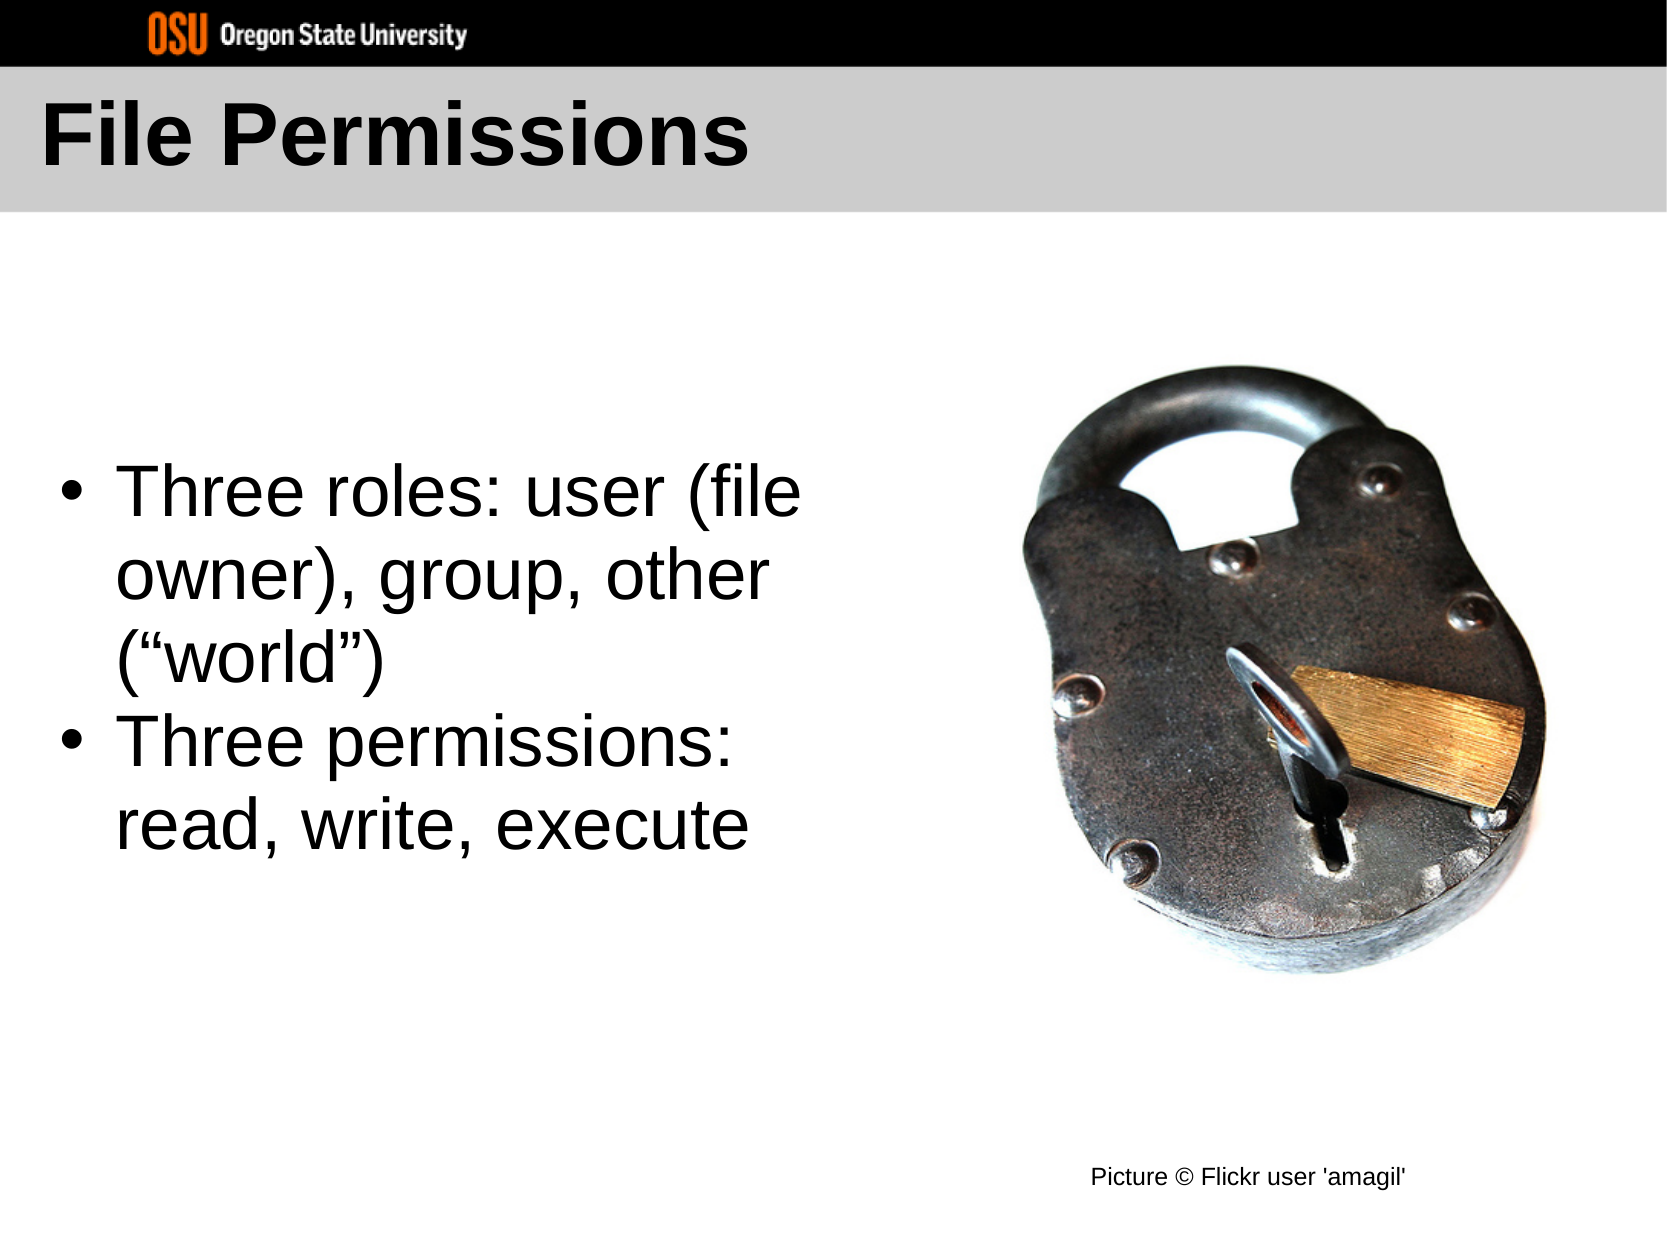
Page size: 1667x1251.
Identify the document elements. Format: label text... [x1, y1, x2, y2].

picture [0, 0, 1667, 1251]
title File Permissions [40, 83, 1625, 233]
list Three roles: user (file owner), group, other (“world”) Three permissions: read, write, execute [40, 450, 805, 997]
text_box Picture © Flickr user 'amagil' [1090, 1162, 1639, 1192]
